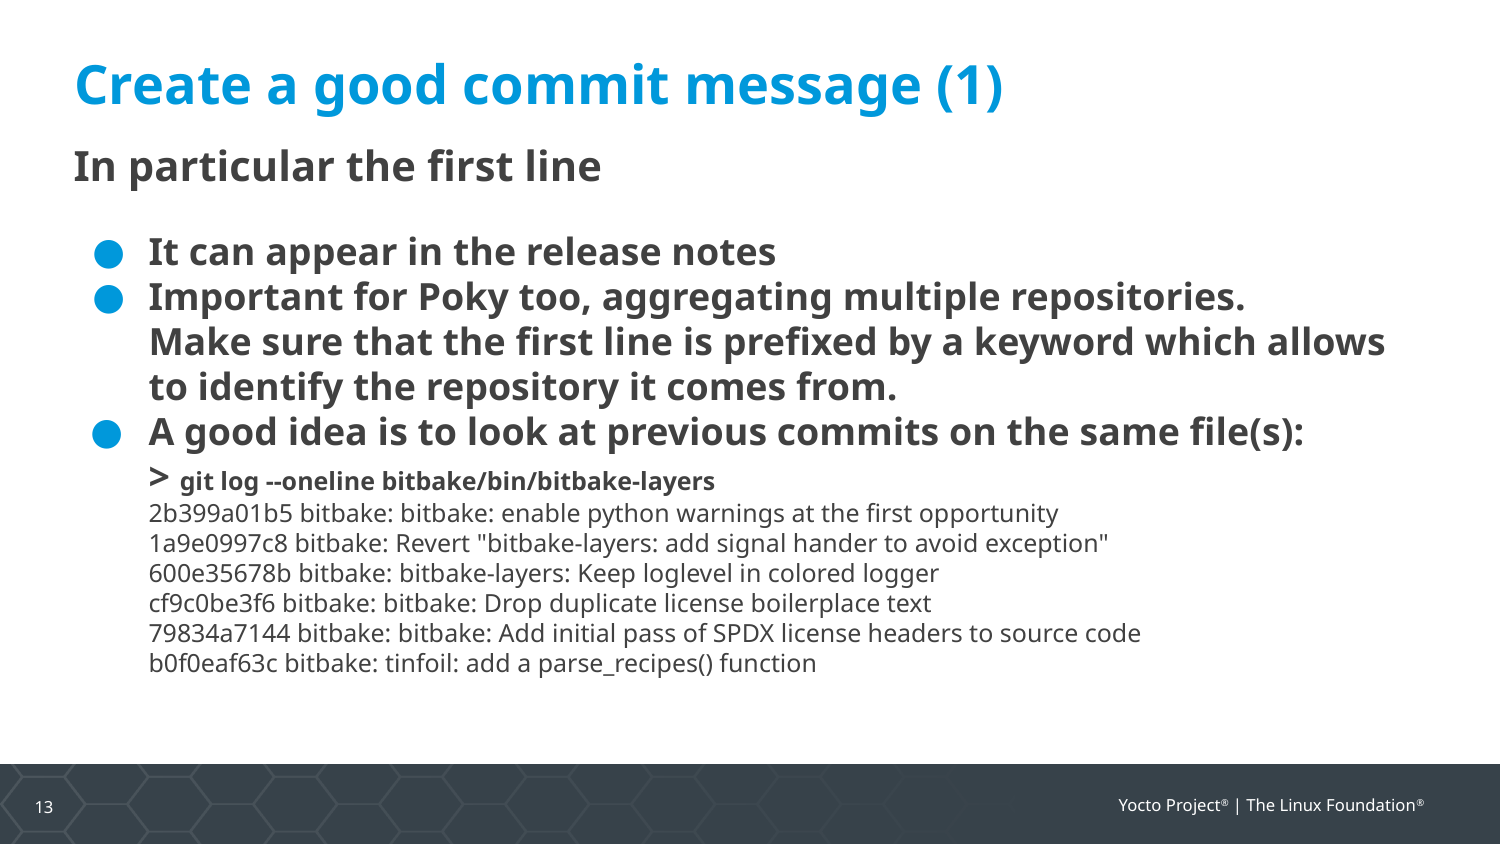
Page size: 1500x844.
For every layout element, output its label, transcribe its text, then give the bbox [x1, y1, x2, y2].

list In particular the first line It can appear in the release notes Important for Poky too, aggregating multiple repositories. Make sure that the first line is prefixed by a keyword which allows to identify the repository it comes from. A good idea is to look at previous commits on the same file(s): > git log --oneline bitbake/bin/bitbake-layers 2b399a01b5 bitbake: bitbake: enable python warnings at the first opportunity 1a9e0997c8 bitbake: Revert "bitbake-layers: add signal hander to avoid exception" 600e35678b bitbake: bitbake-layers: Keep loglevel in colored logger cf9c0be3f6 bitbake: bitbake: Drop duplicate license boilerplace text 79834a7144 bitbake: bitbake: Add initial pass of SPDX license headers to source code b0f0eaf63c bitbake: tinfoil: add a parse_recipes() function [73, 140, 1425, 728]
title Create a good commit message (1) [74, 50, 1425, 140]
picture [0, 0, 1500, 844]
